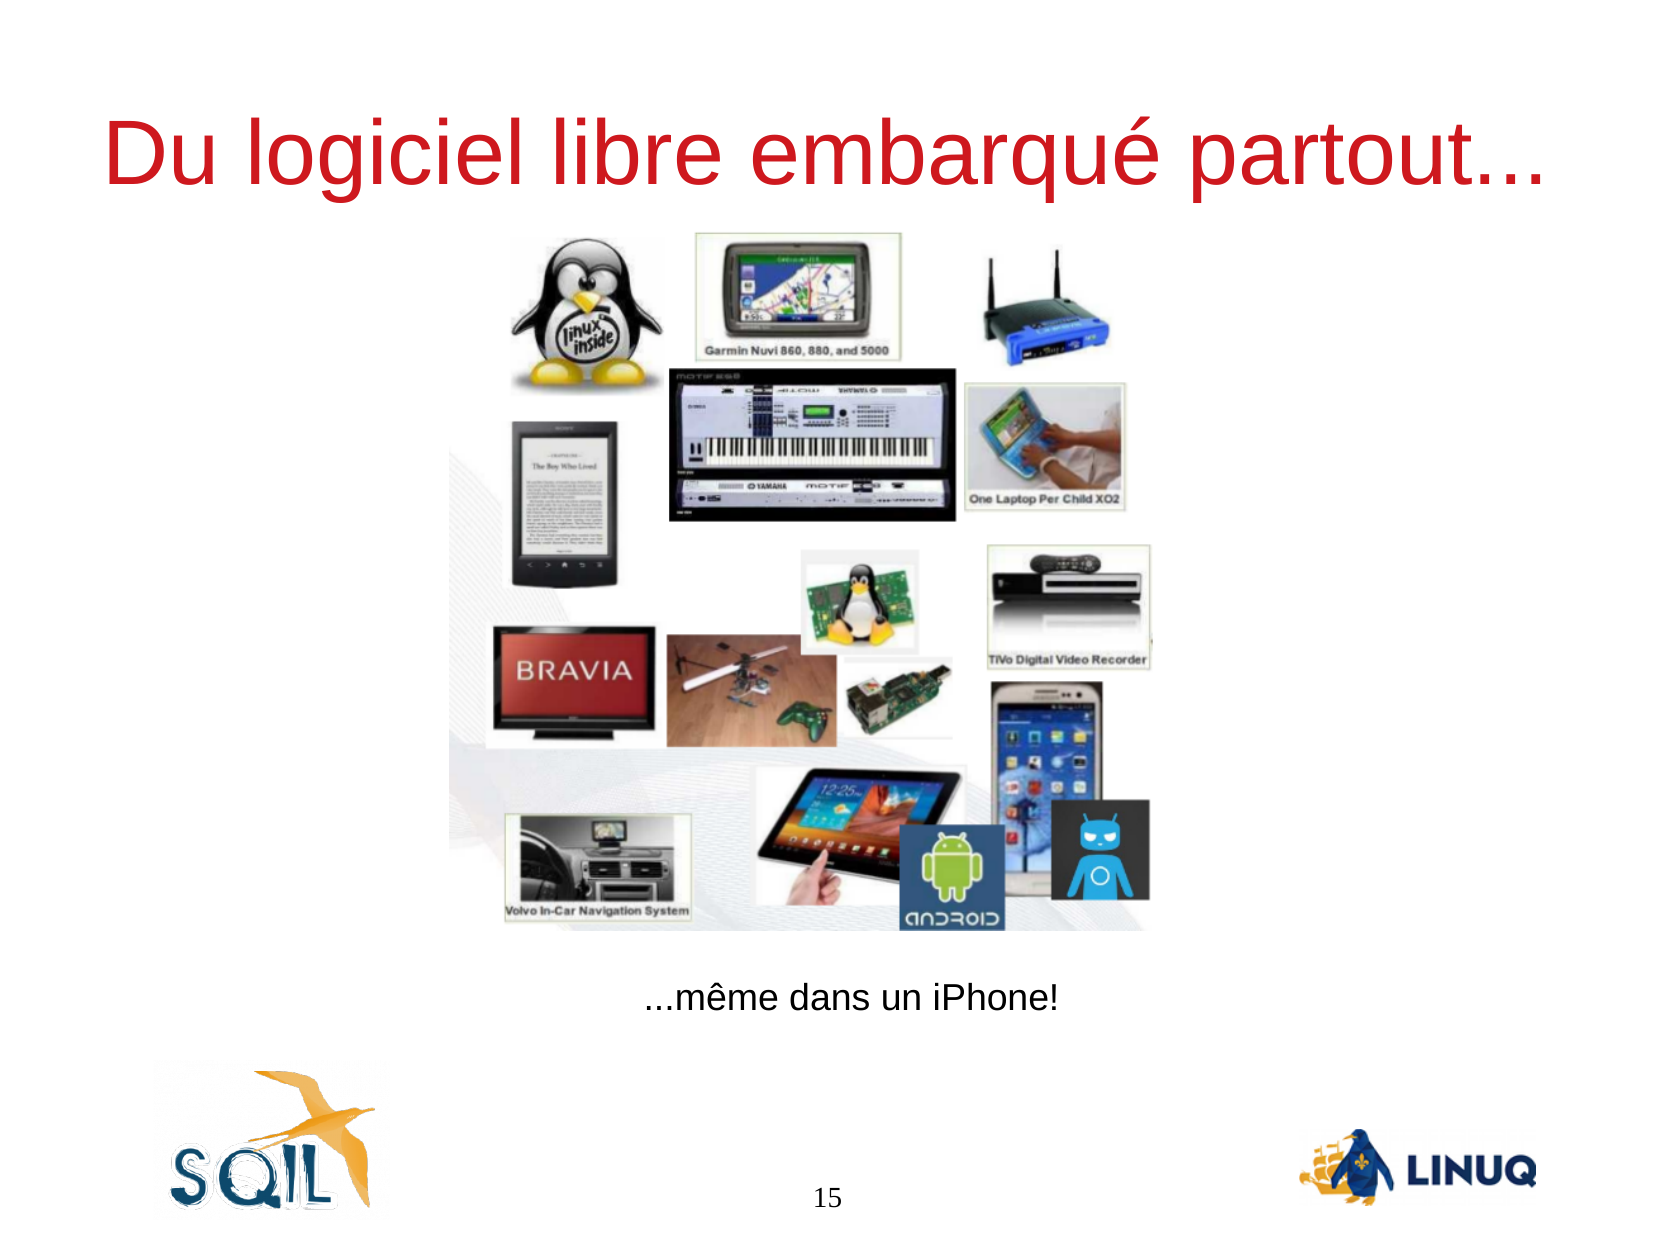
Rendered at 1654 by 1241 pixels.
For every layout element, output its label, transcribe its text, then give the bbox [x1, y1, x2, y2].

picture [1299, 1129, 1536, 1206]
text_box ...même dans un iPhone! [628, 968, 1075, 1025]
picture [153, 1060, 390, 1220]
picture [449, 210, 1168, 931]
title Du logiciel libre embarqué partout... [82, 49, 1571, 257]
